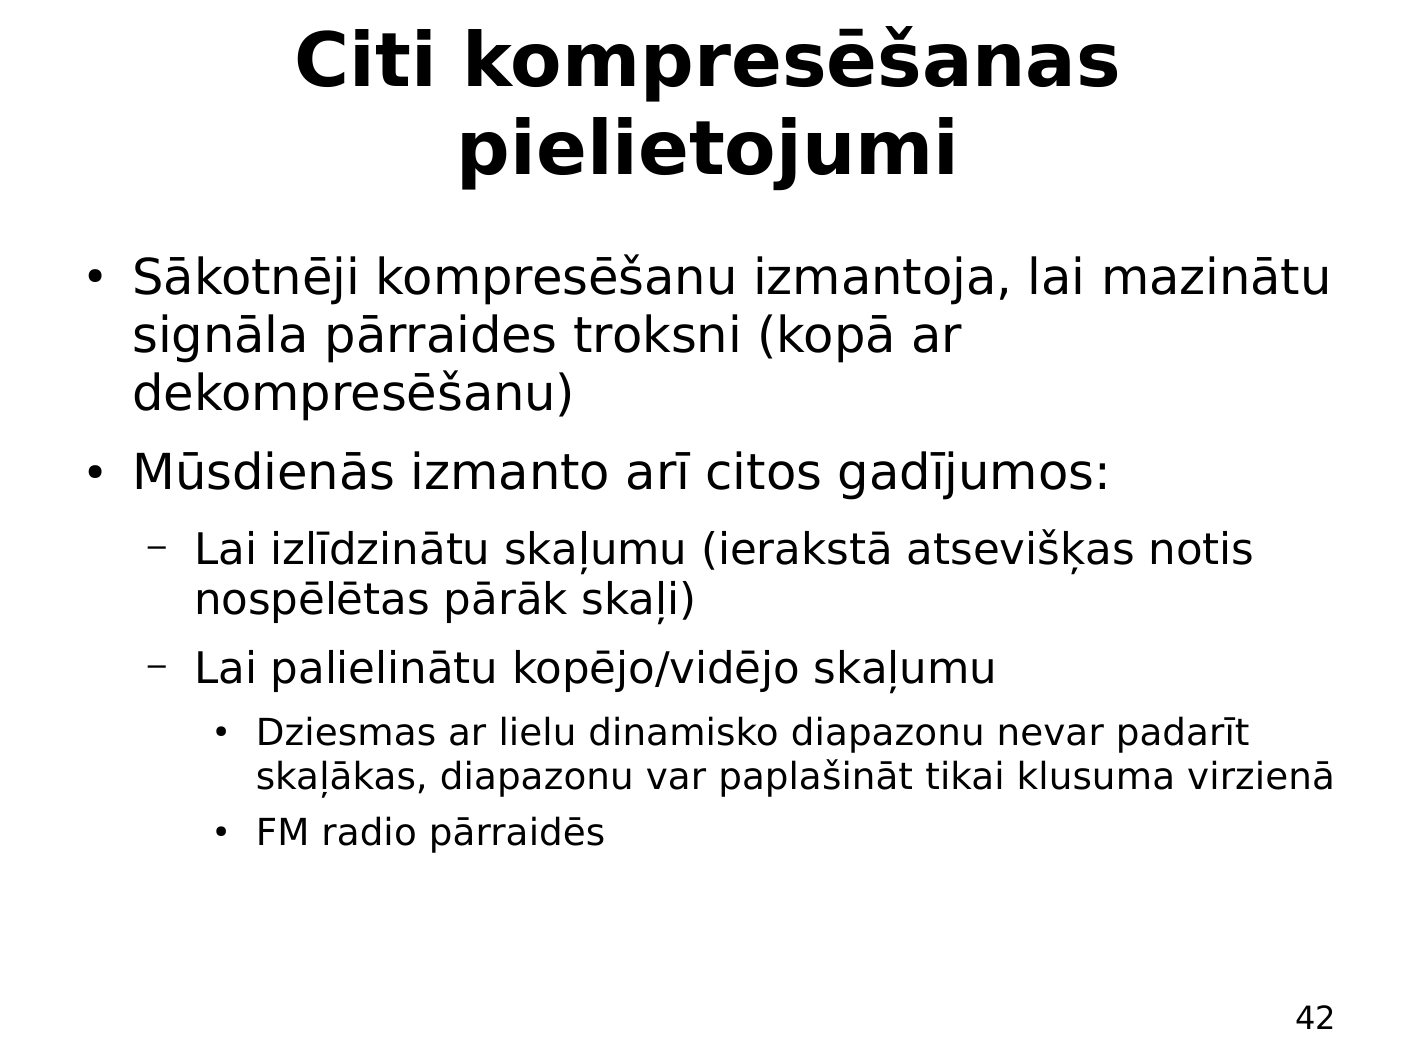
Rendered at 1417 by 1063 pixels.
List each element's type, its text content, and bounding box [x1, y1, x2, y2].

title Citi kompresēšanas pielietojumi [70, 17, 1346, 192]
list Sākotnēji kompresēšanu izmantoja, lai mazinātu signāla pārraides troksni (kopā ar dekompresēšanu) Mūsdienās izmanto arī citos gadījumos: Lai izlīdzinātu skaļumu (ierakstā atsevišķas notis nospēlētas pārāk skaļi) Lai palielinātu kopējo/vidējo skaļumu Dziesmas ar lielu dinamisko diapazonu nevar padarīt skaļākas, diapazonu var paplašināt tikai klusuma virzienā FM radio pārraidēs [70, 248, 1346, 865]
